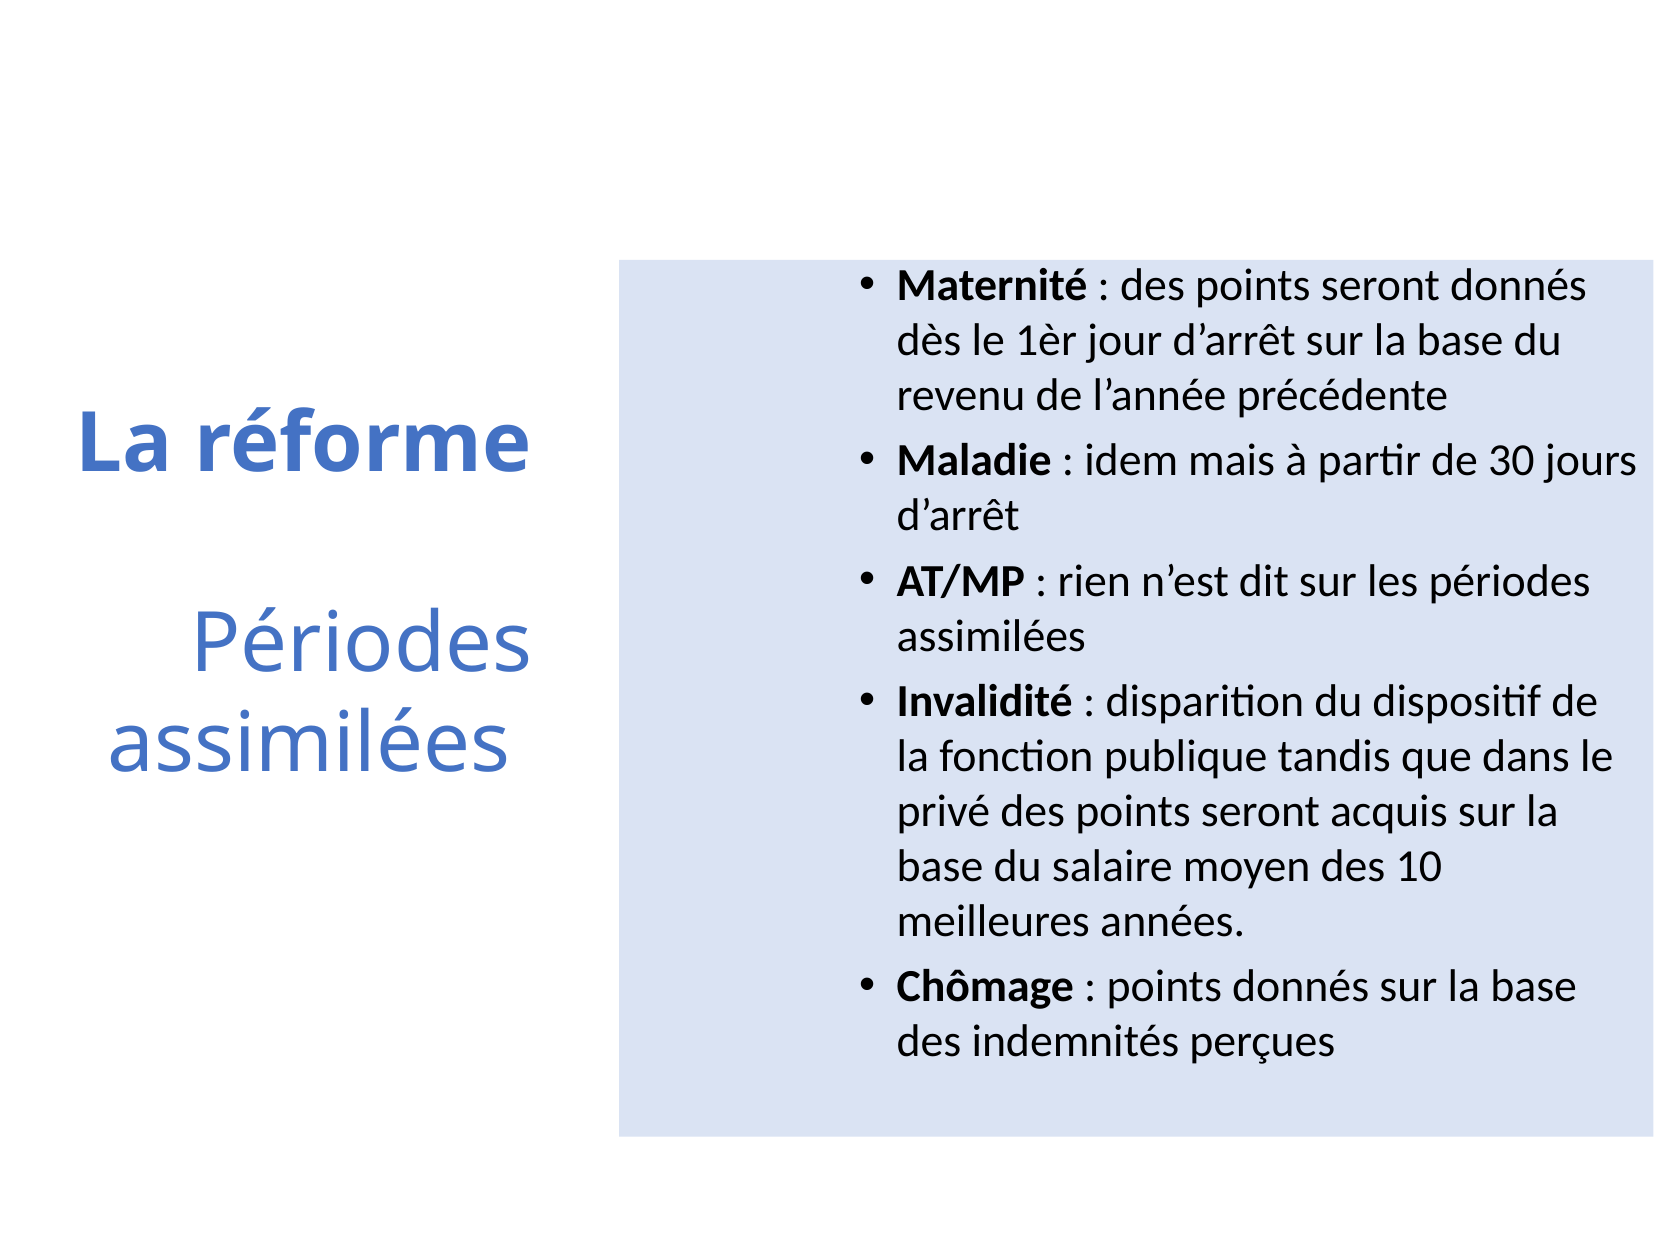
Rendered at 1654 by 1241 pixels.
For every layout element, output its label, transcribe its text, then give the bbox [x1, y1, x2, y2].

title La réforme Périodes assimilées [17, 283, 591, 1093]
text_box Maternité : des points seront donnés dès le 1èr jour d’arrêt sur la base du revenu de l’année précédente Maladie : idem mais à partir de 30 jours d’arrêt AT/MP : rien n’est dit sur les périodes assimilées Invalidité : disparition du dispositif de la fonction publique tandis que dans le privé des points seront acquis sur la base du salaire moyen des 10 meilleures années. Chômage : points donnés sur la base des indemnités perçues [619, 259, 1654, 1137]
